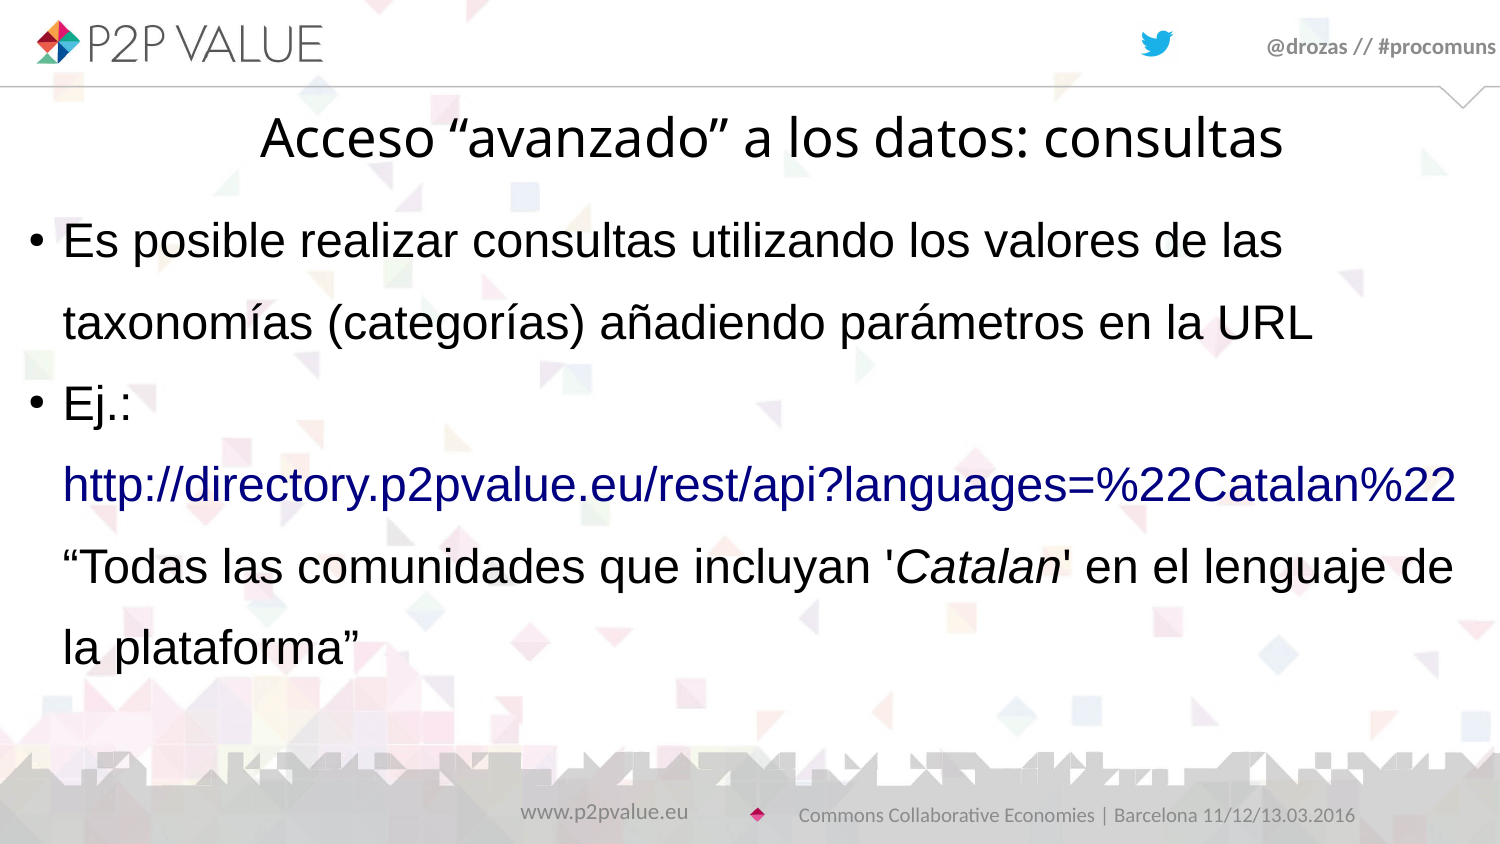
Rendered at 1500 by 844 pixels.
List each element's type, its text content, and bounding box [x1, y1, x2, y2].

text_box www.p2pvalue.eu [514, 790, 733, 830]
text_box Commons Collaborative Economies | Barcelona 11/12/13.03.2016 [785, 791, 1500, 837]
text_box @drozas // #procomuns [1169, 15, 1500, 76]
subtitle Es posible realizar consultas utilizando los valores de las taxonomías (categorías) añadiendo parámetros en la URL Ej.:http://directory.p2pvalue.eu/rest/api?languages=%22Catalan%22 “Todas las comunidades que incluyan 'Catalan' en el lenguaje de la plataforma” [15, 180, 1496, 736]
picture [0, 0, 1500, 844]
title Acceso “avanzado” a los datos: consultas [105, 92, 1441, 180]
